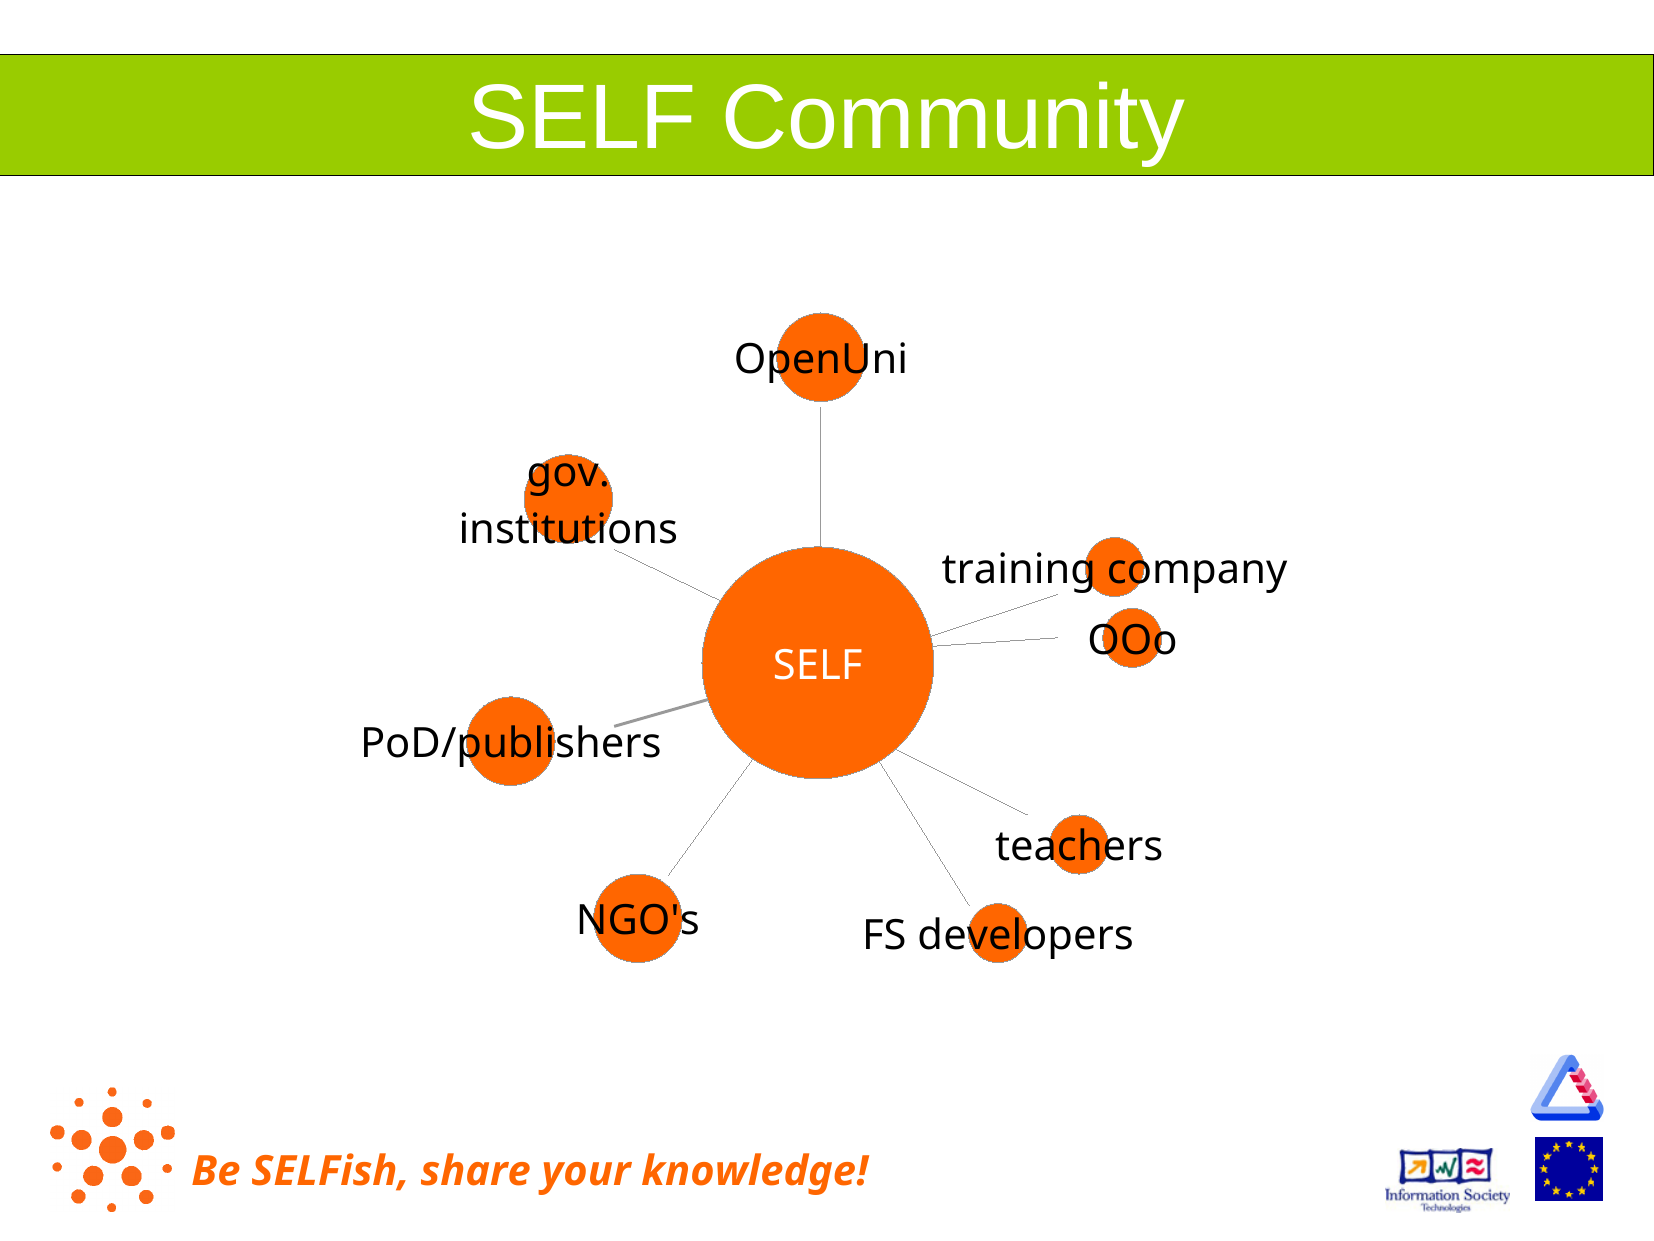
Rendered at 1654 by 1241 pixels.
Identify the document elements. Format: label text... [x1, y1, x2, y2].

text_box OpenUni [776, 353, 786, 370]
text_box SELF [701, 546, 934, 779]
text_box NGO's [593, 874, 683, 963]
text_box FS developers [968, 903, 1028, 963]
picture [1385, 1148, 1510, 1213]
picture [1530, 1054, 1604, 1122]
text_box training company [1085, 537, 1144, 597]
text_box OOo [1102, 627, 1113, 651]
text_box PoD/publishers [466, 696, 556, 786]
text_box OpenUni [777, 312, 864, 402]
text_box OOo [1106, 608, 1162, 668]
text_box teachers [1050, 814, 1109, 875]
picture [50, 1087, 175, 1212]
title SELF Community [82, 48, 1571, 185]
text_box gov. institutions [524, 454, 613, 543]
picture [1535, 1137, 1603, 1201]
